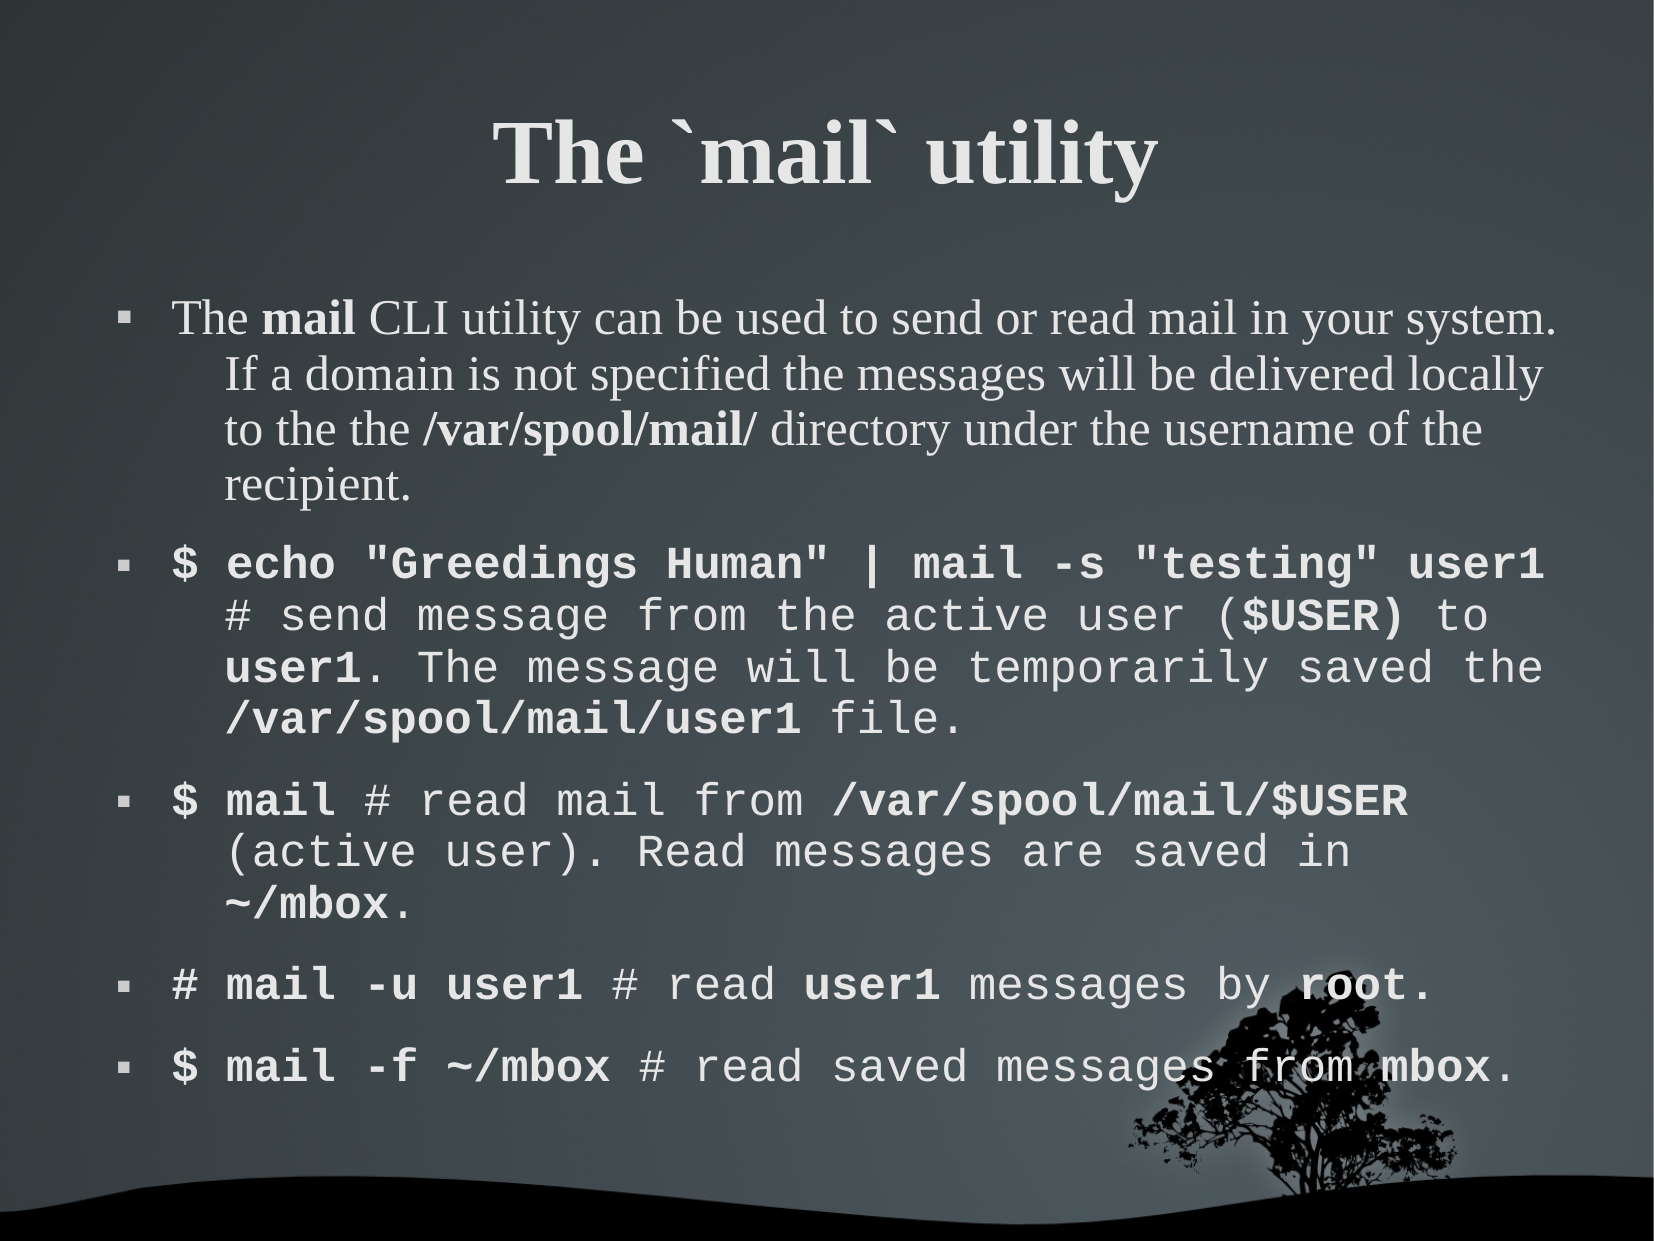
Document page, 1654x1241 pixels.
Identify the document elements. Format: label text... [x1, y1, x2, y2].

list The mail CLI utility can be used to send or read mail in your system. If a domain is not specified the messages will be delivered locally to the the /var/spool/mail/ directory under the username of the recipient. $ echo "Greedings Human" | mail -s "testing" user1 # send message from the active user ($USER) to user1. The message will be temporarily saved the /var/spool/mail/user1 file. $ mail # read mail from /var/spool/mail/$USER (active user). Read messages are saved in ~/mbox. # mail -u user1 # read user1 messages by root. $ mail -f ~/mbox # read saved messages from mbox. [82, 290, 1571, 1177]
picture [0, 0, 1654, 1241]
title The `mail` utility [82, 49, 1571, 257]
